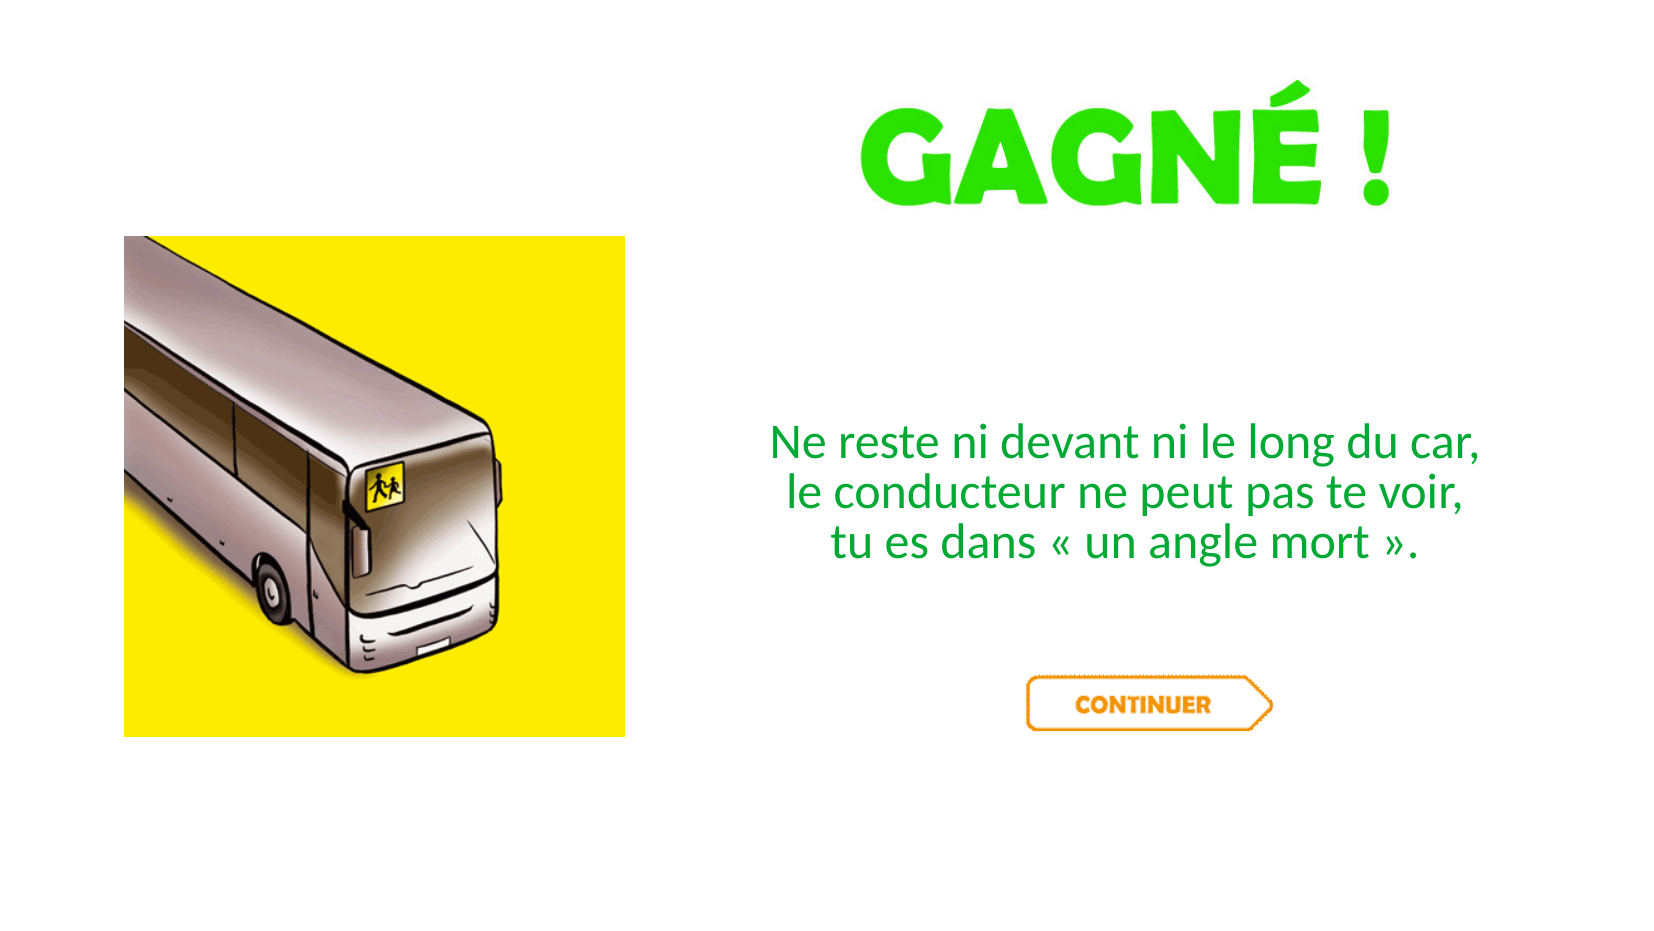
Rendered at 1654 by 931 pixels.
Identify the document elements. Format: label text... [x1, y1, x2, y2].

picture [822, 59, 1436, 237]
text_box Ne reste ni devant ni le long du car, le conducteur ne peut pas te voir, tu es dans « un angle mort ». [696, 413, 1554, 650]
picture [1025, 673, 1276, 734]
picture [124, 236, 625, 737]
